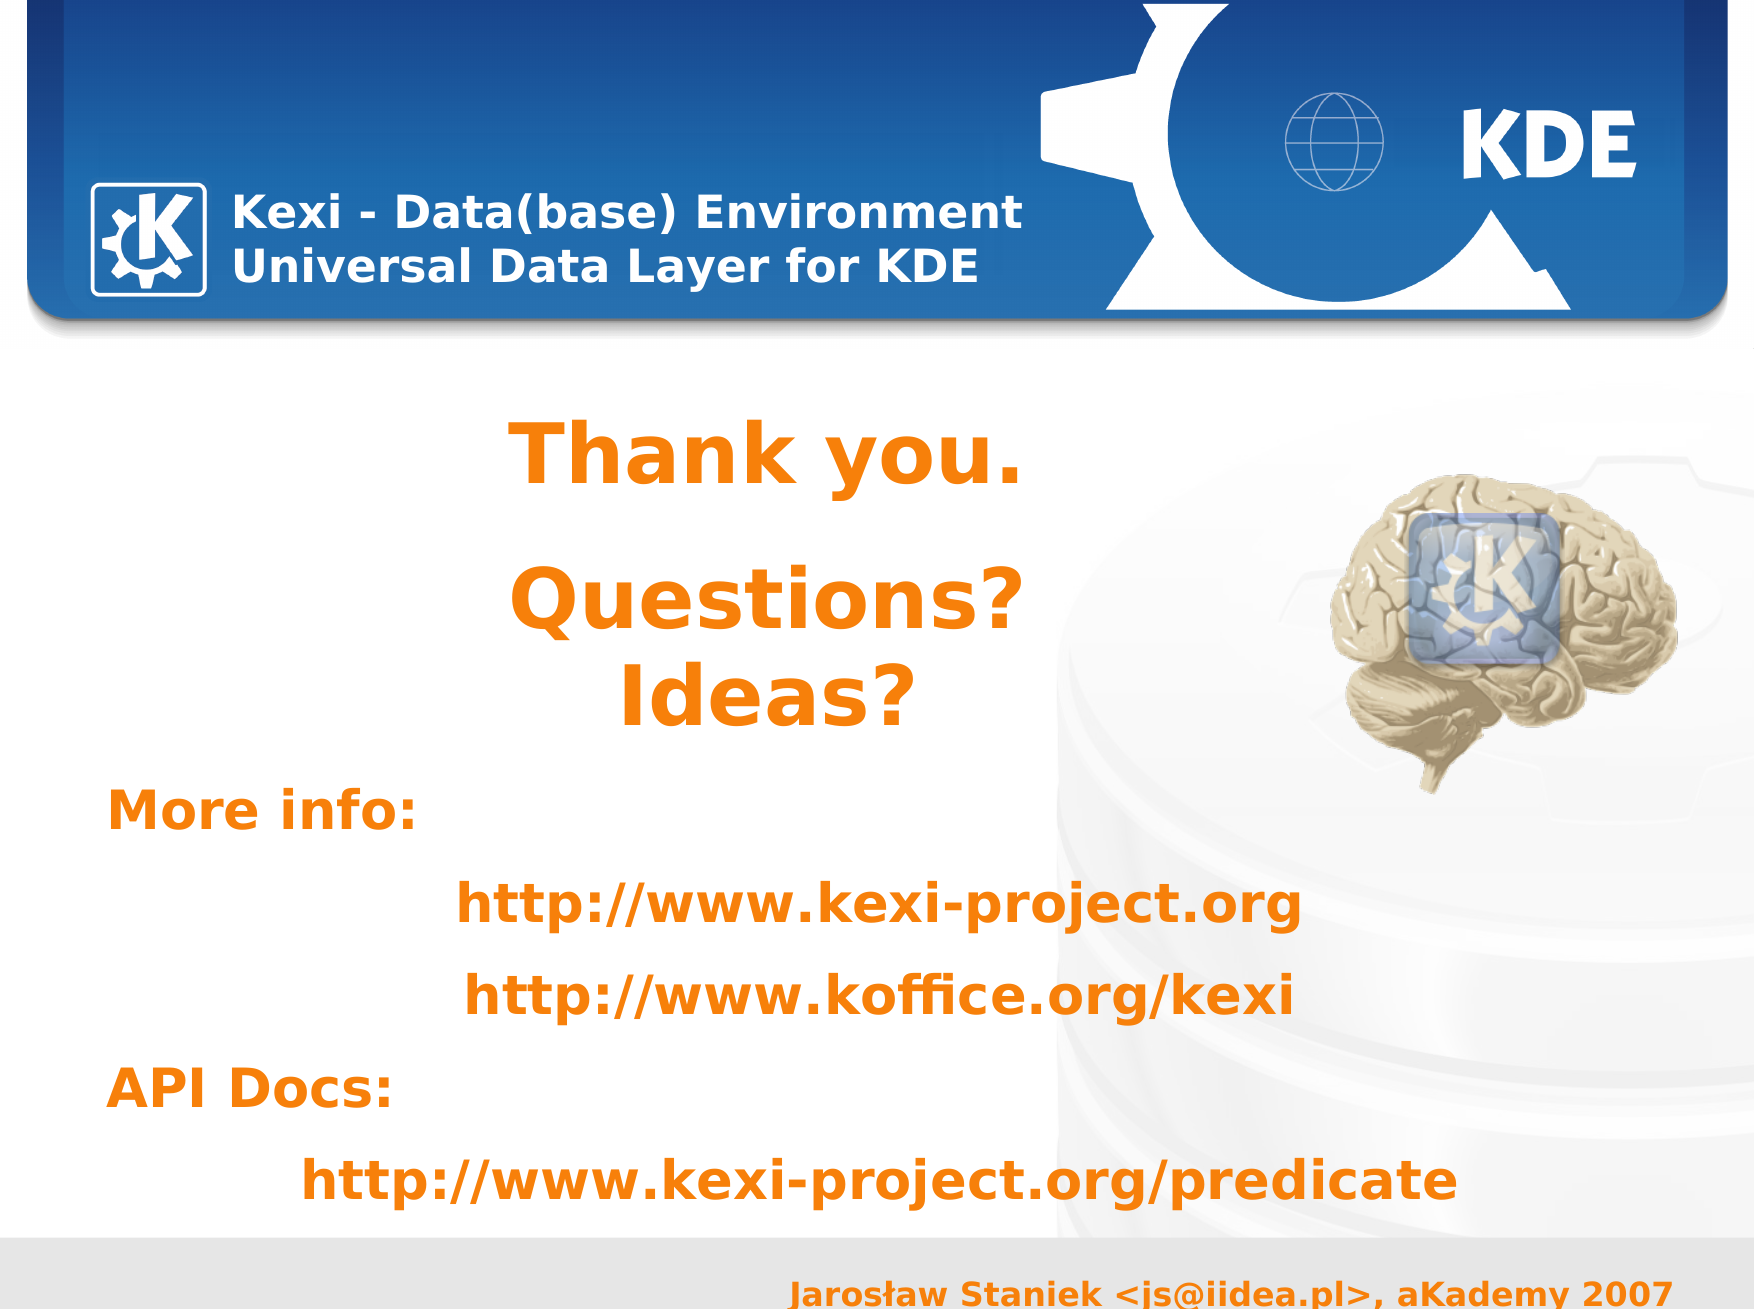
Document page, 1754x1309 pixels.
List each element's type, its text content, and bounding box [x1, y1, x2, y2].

picture [1328, 472, 1679, 795]
list More info: http://www.kexi-project.org http://www.koffice.org/kexi API Docs: http://www.kexi-project.org/predicate [88, 779, 1654, 1252]
picture [0, 0, 1754, 349]
title Thank you. Questions? Ideas? [29, 354, 1477, 798]
